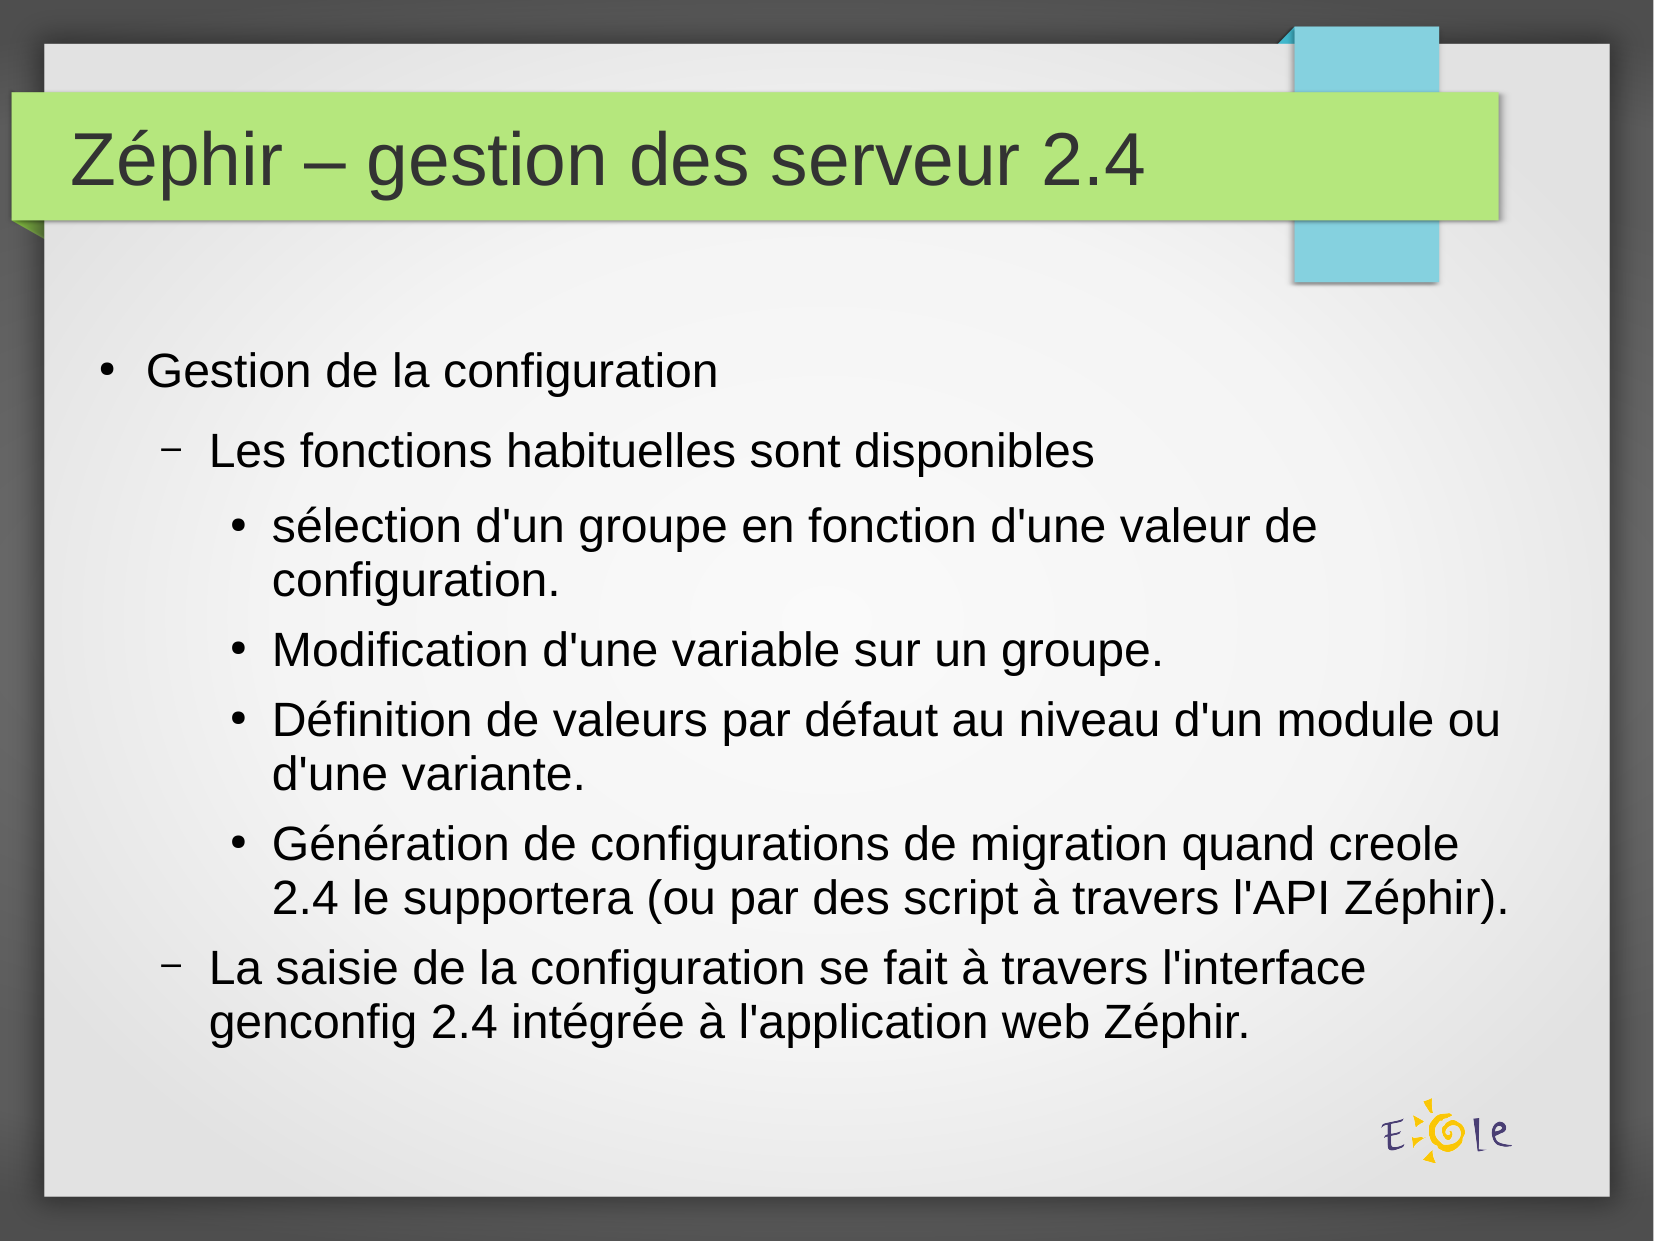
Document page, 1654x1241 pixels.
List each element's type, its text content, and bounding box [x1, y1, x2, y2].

title Zéphir – gestion des serveur 2.4 [70, 106, 1229, 213]
picture [0, 0, 1654, 1241]
list Gestion de la configuration Les fonctions habituelles sont disponibles sélection d'un groupe en fonction d'une valeur de configuration. Modification d'une variable sur un groupe. Définition de valeurs par défaut au niveau d'un module ou d'une variante. Génération de configurations de migration quand creole 2.4 le supportera (ou par des script à travers l'API Zéphir). La saisie de la configuration se fait à travers l'interface genconfig 2.4 intégrée à l'application web Zéphir. [82, 343, 1538, 1063]
